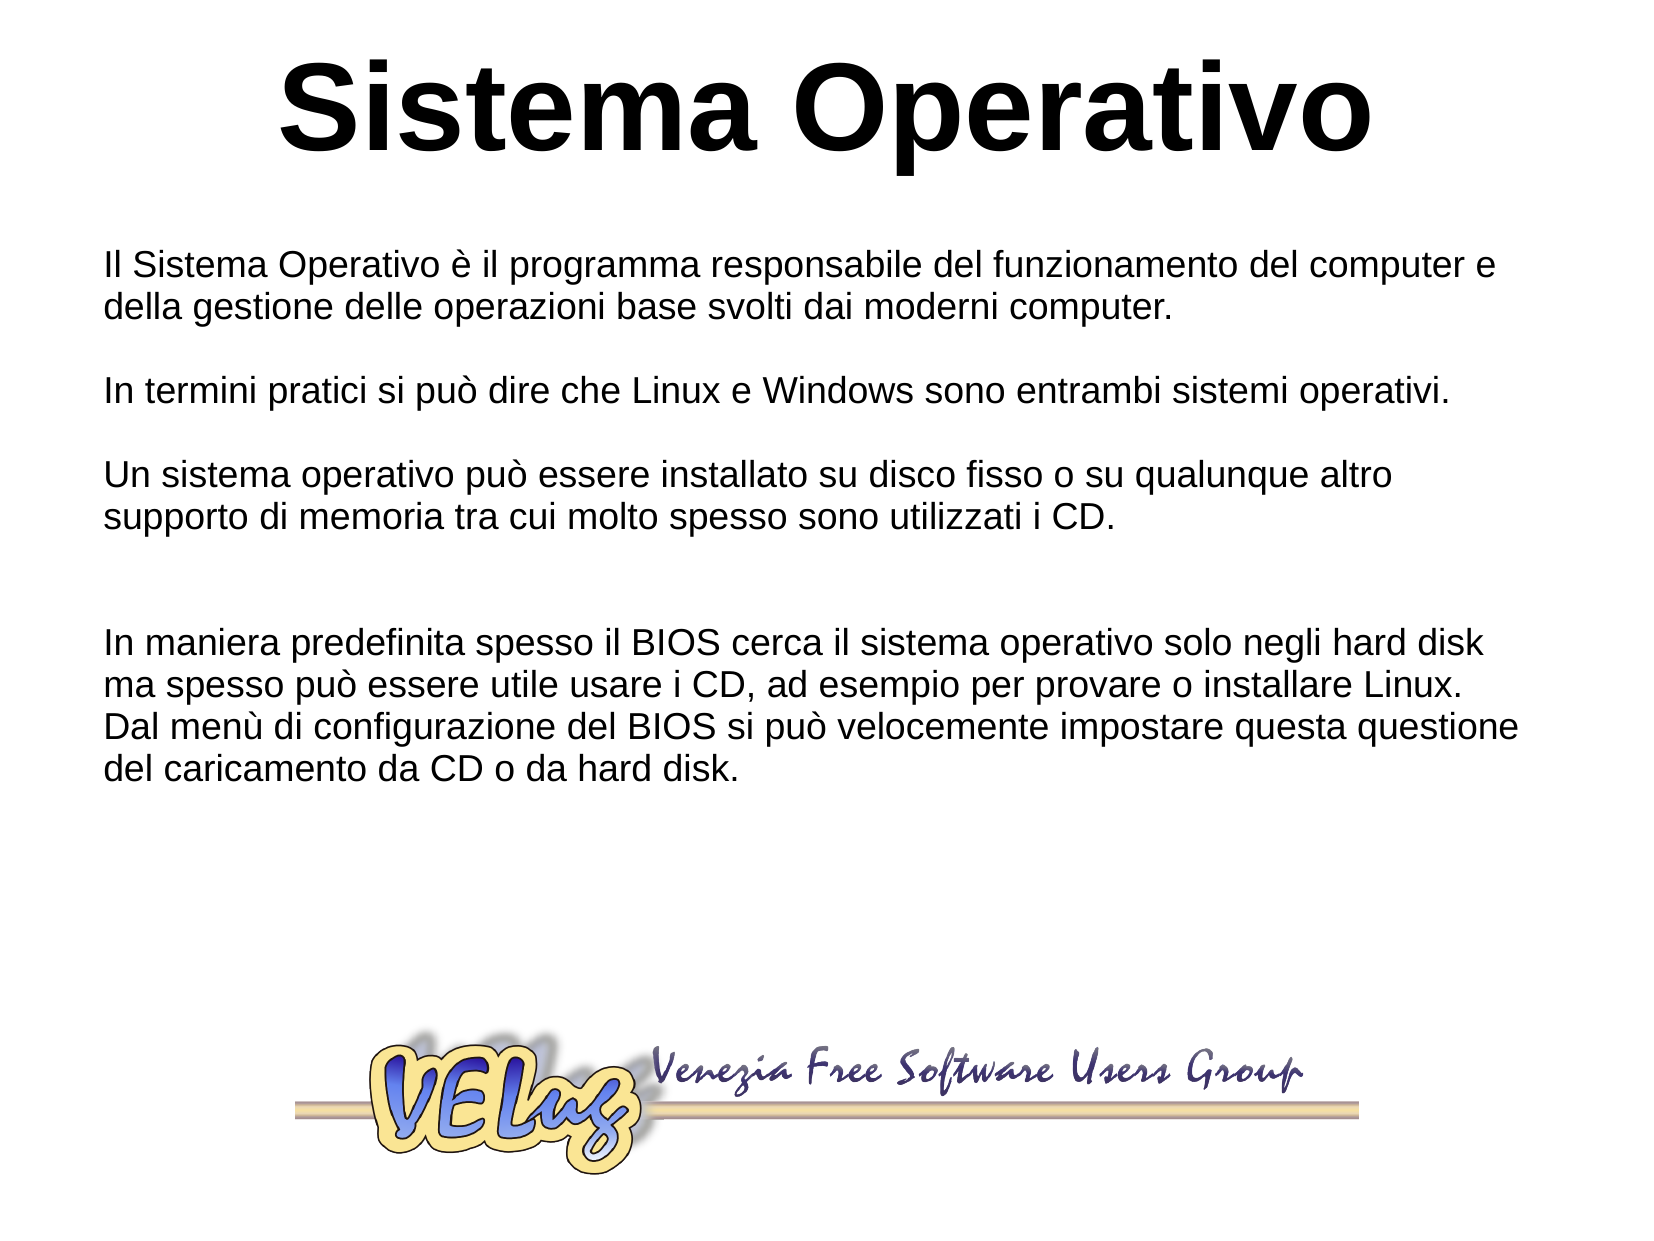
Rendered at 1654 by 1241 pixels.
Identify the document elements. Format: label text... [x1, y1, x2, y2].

text_box Il Sistema Operativo è il programma responsabile del funzionamento del computer e della gestione delle operazioni base svolti dai moderni computer. In termini pratici si può dire che Linux e Windows sono entrambi sistemi operativi. Un sistema operativo può essere installato su disco fisso o su qualunque altro supporto di memoria tra cui molto spesso sono utilizzati i CD. In maniera predefinita spesso il BIOS cerca il sistema operativo solo negli hard disk ma spesso può essere utile usare i CD, ad esempio per provare o installare Linux. Dal menù di configurazione del BIOS si può velocemente impostare questa questione del caricamento da CD o da hard disk. [88, 236, 1536, 797]
picture [295, 974, 1359, 1221]
text_box Sistema Operativo [29, 29, 1625, 185]
